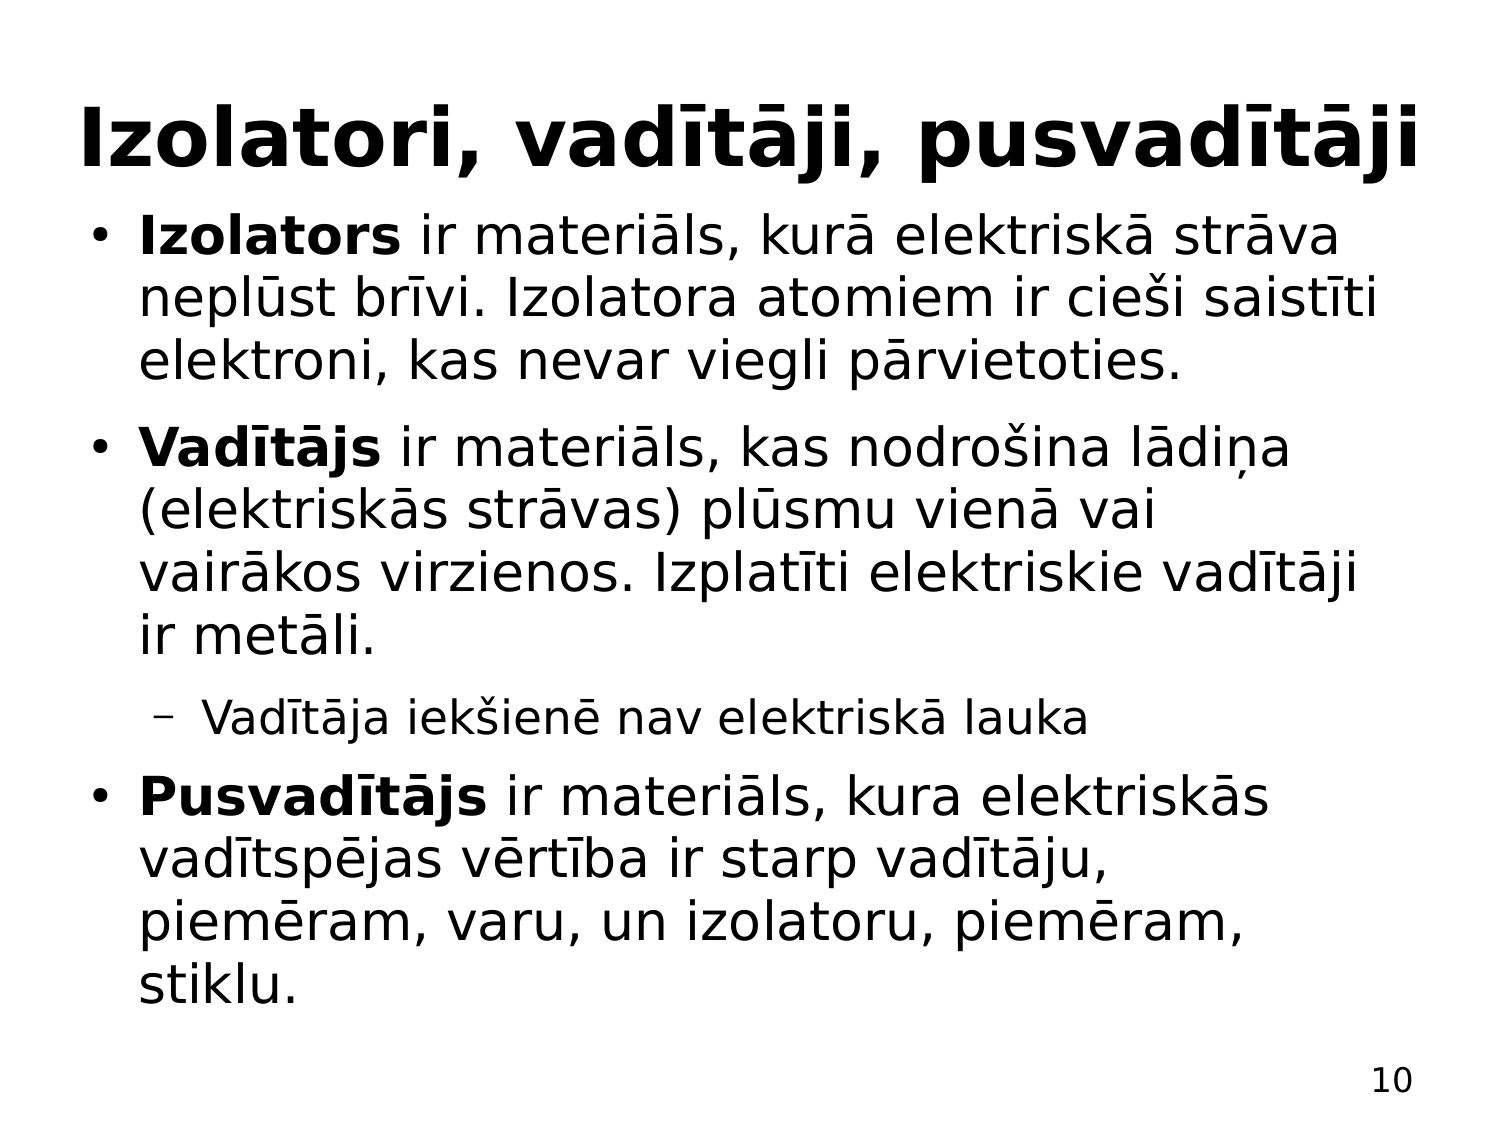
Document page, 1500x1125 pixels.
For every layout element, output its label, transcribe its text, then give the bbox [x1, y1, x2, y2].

list Izolators ir materiāls, kurā elektriskā strāva neplūst brīvi. Izolatora atomiem ir cieši saistīti elektroni, kas nevar viegli pārvietoties. Vadītājs ir materiāls, kas nodrošina lādiņa (elektriskās strāvas) plūsmu vienā vai vairākos virzienos. Izplatīti elektriskie vadītāji ir metāli. Vadītāja iekšienē nav elektriskā lauka Pusvadītājs ir materiāls, kura elektriskās vadītspējas vērtība ir starp vadītāju, piemēram, varu, un izolatoru, piemēram, stiklu. [75, 204, 1395, 1075]
title Izolatori, vadītāji, pusvadītāji [75, 43, 1426, 234]
